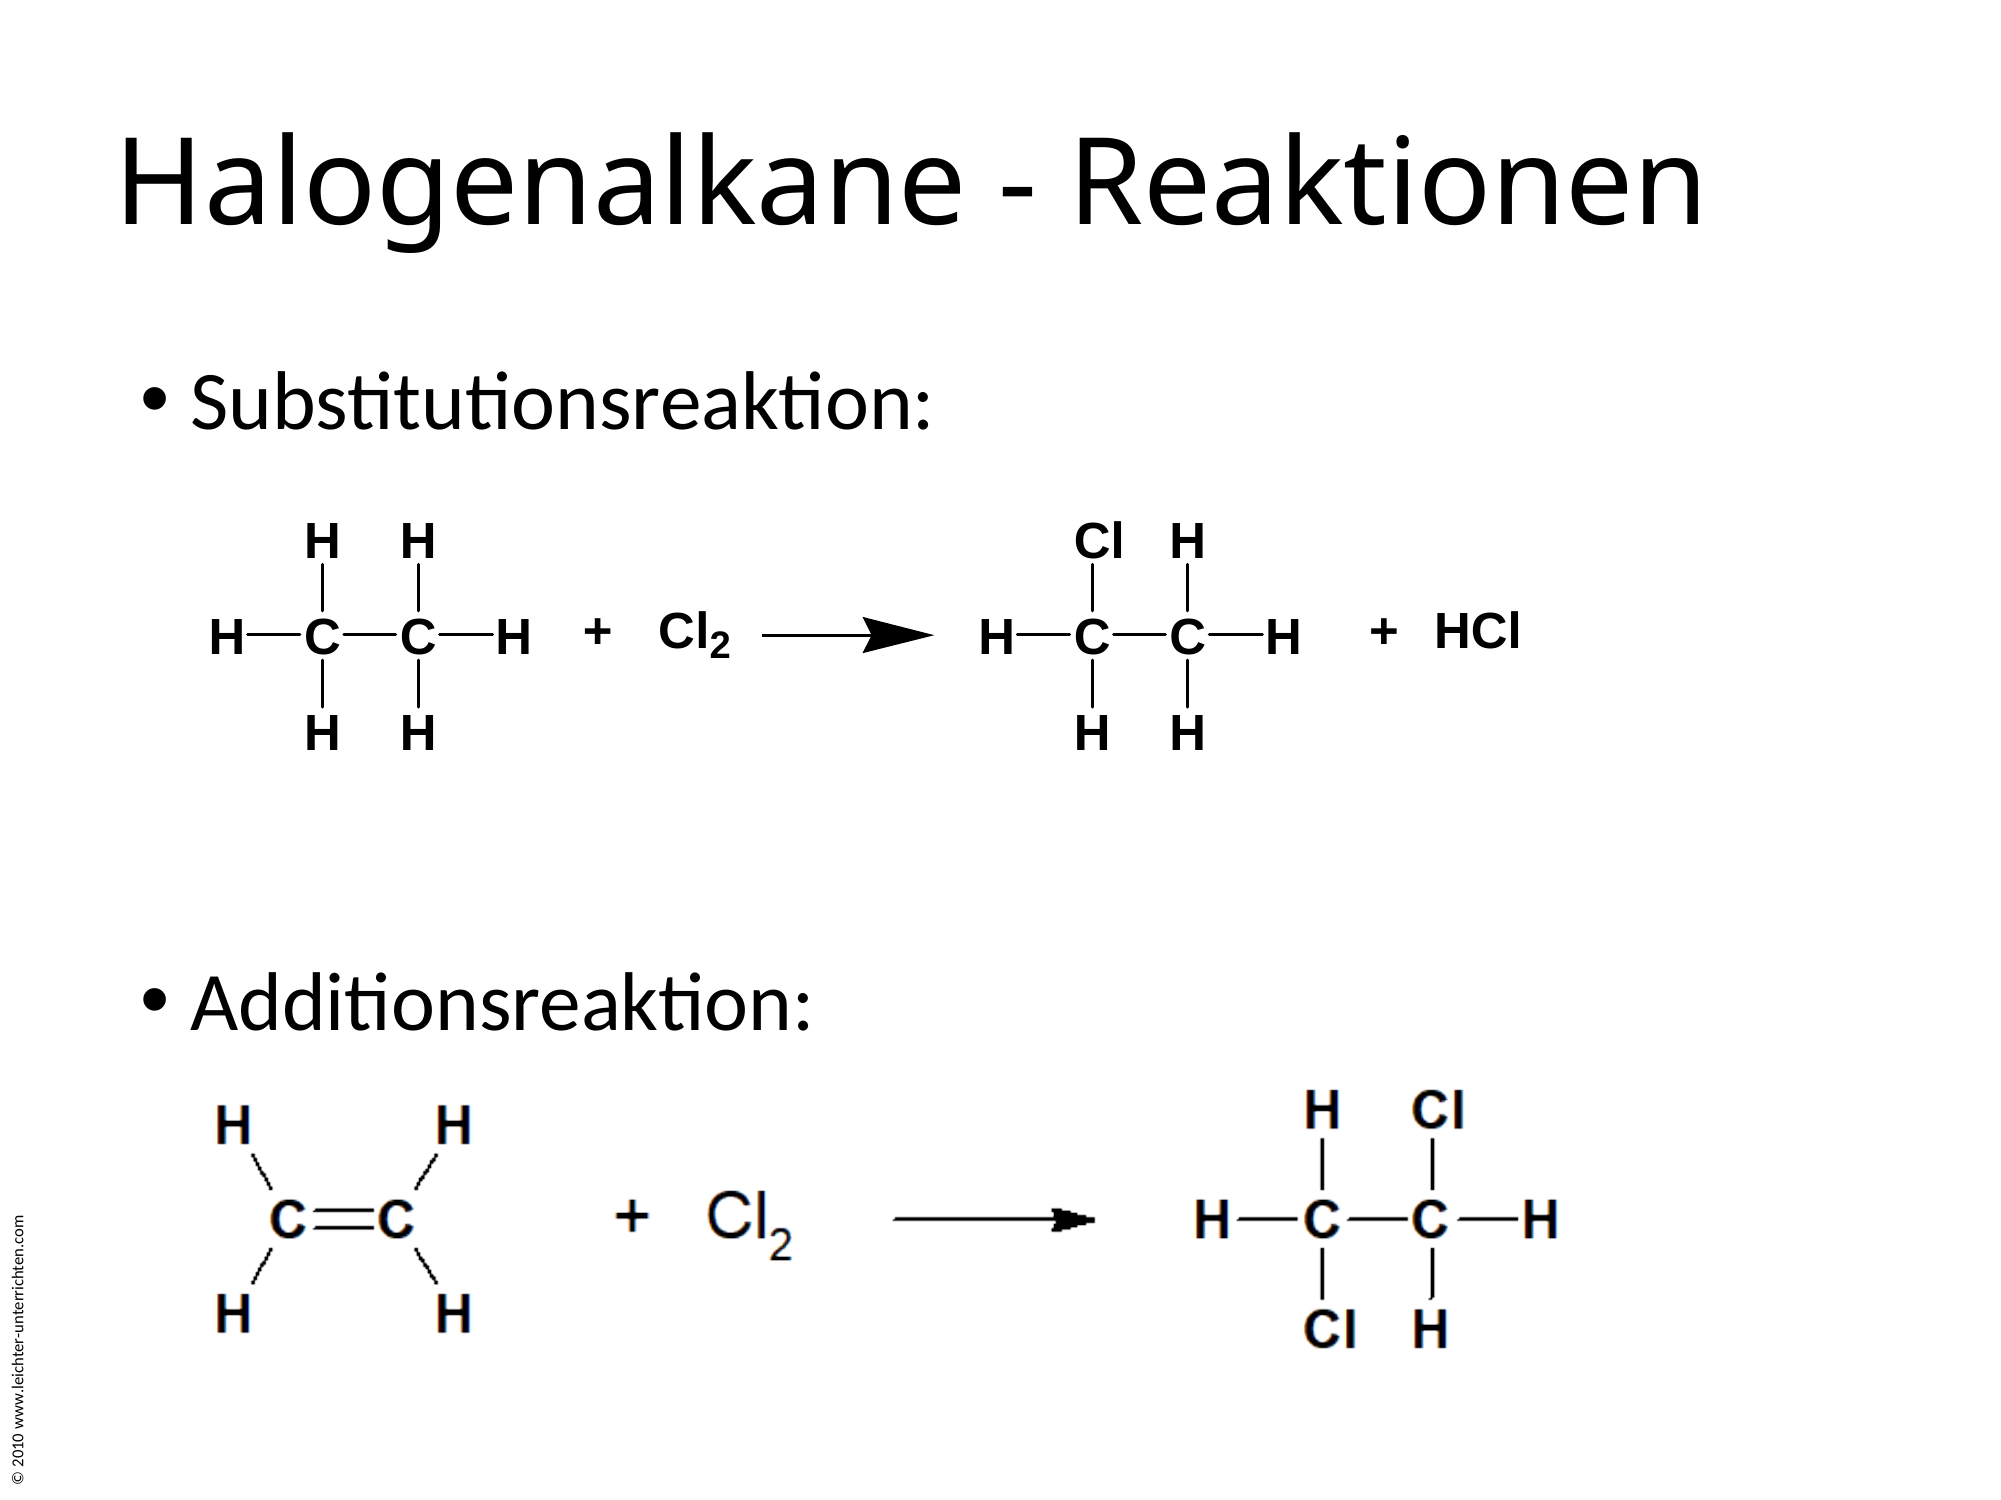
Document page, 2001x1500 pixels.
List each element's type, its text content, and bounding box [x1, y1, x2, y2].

list Substitutionsreaktion: Additionsreaktion: [125, 349, 1497, 1340]
picture [213, 1076, 1560, 1359]
title Halogenalkane - Reaktionen [99, 60, 1900, 311]
chart [208, 518, 1522, 751]
